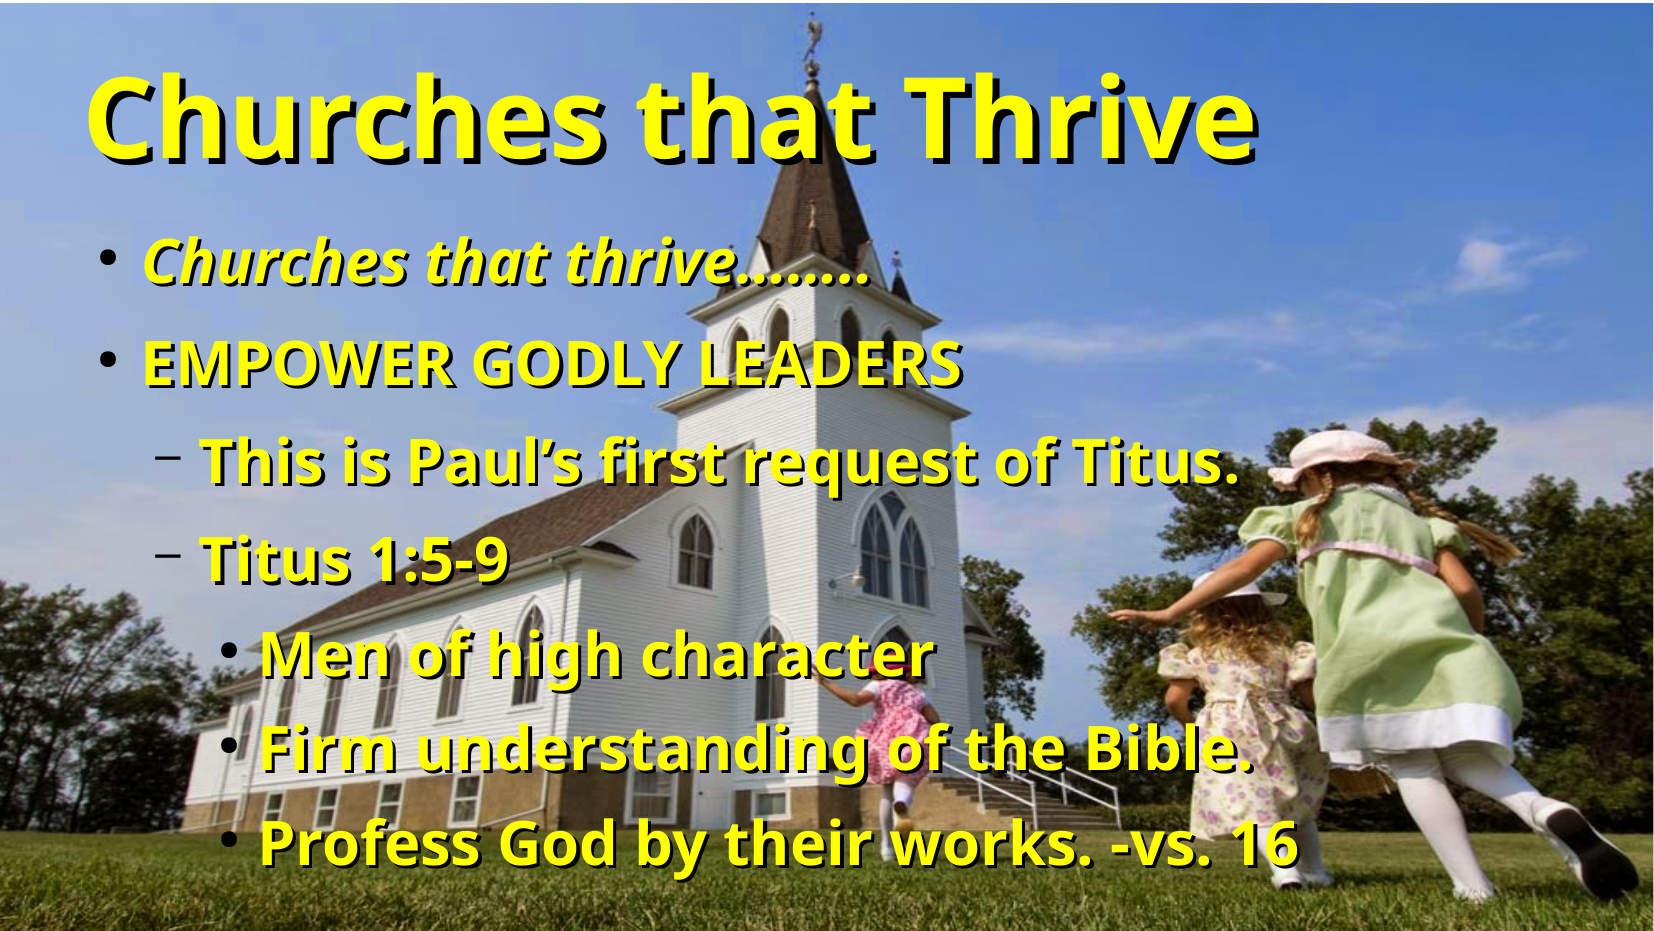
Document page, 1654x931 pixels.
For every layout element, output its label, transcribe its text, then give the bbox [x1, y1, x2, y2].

list Churches that thrive…….. EMPOWER GODLY LEADERS This is Paul’s first request of Titus. Titus 1:5-9 Men of high character Firm understanding of the Bible. Profess God by their works. -vs. 16 [82, 217, 1571, 886]
picture [0, 3, 1654, 931]
title Churches that Thrive [82, 37, 1571, 193]
